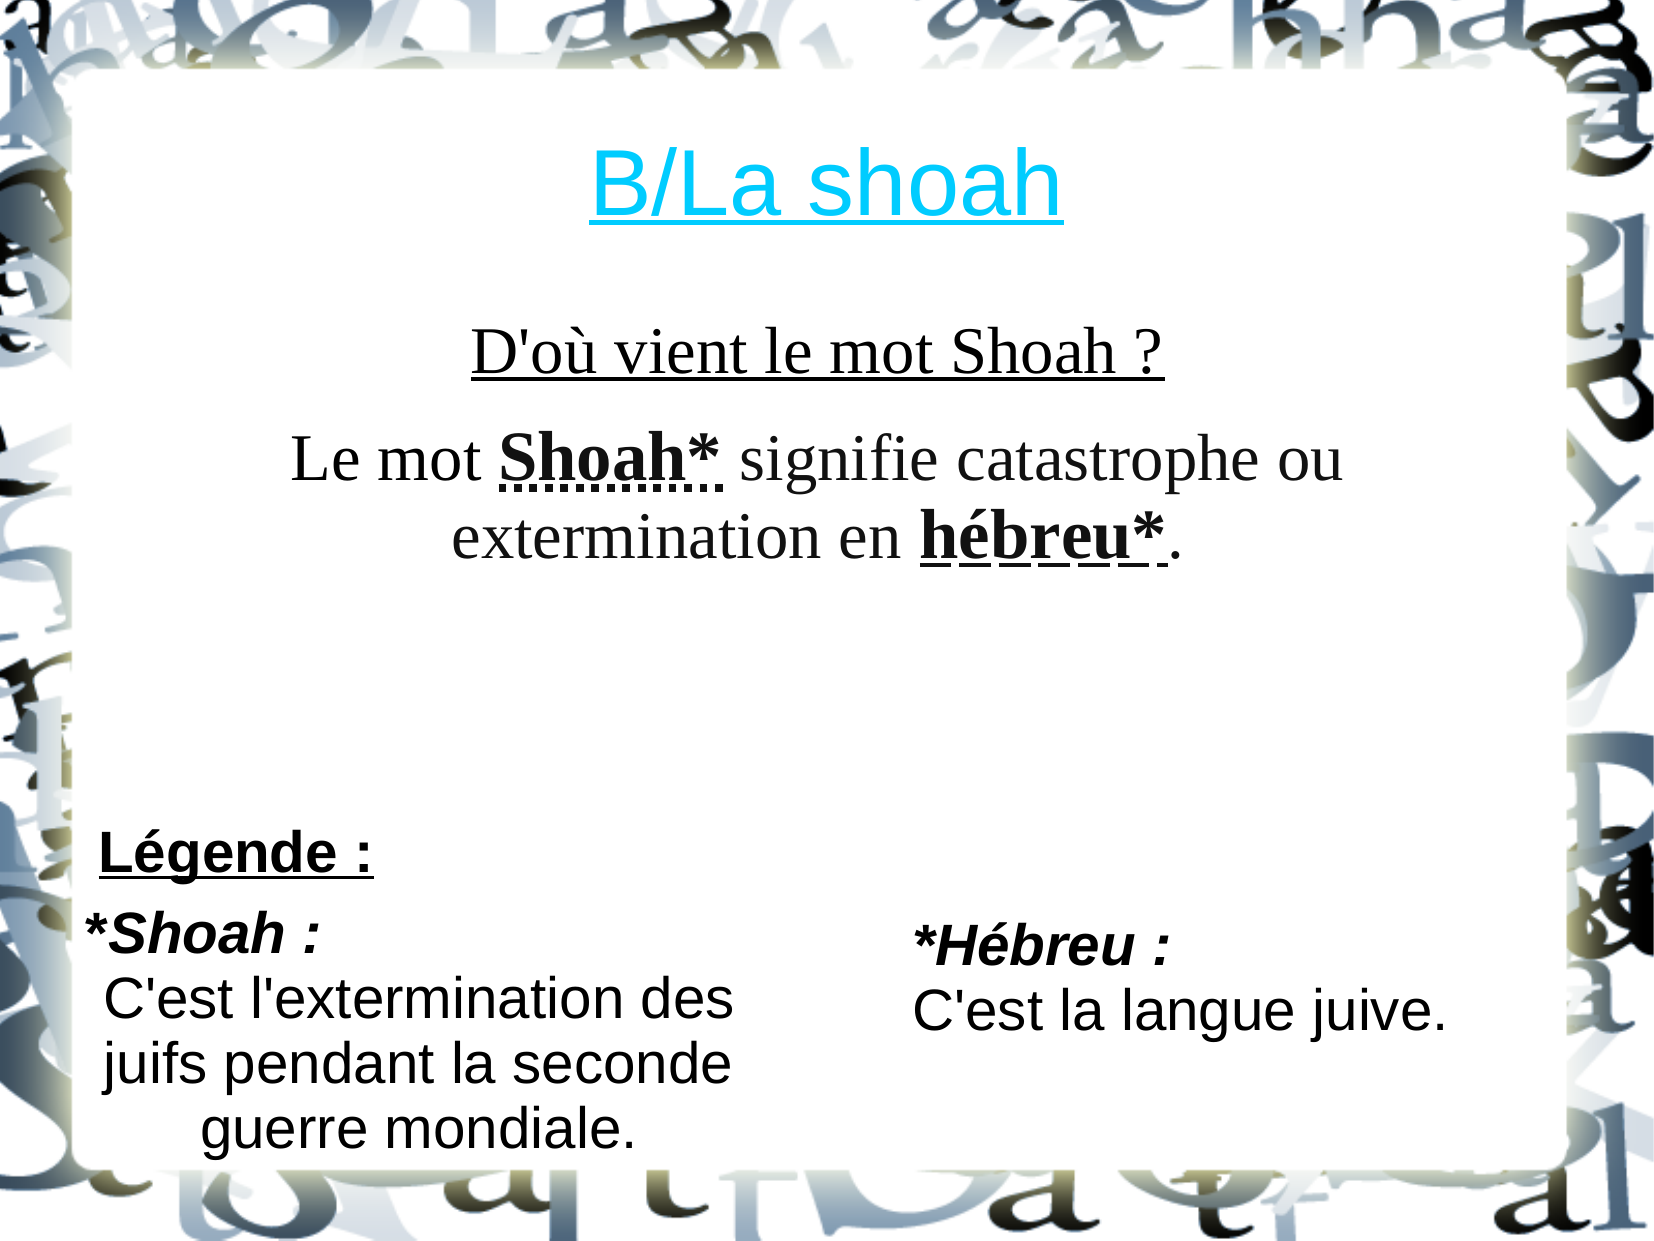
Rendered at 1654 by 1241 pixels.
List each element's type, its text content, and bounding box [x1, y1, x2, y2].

text_box *Hébreu : C'est la langue juive. [897, 905, 1465, 1052]
list D'où vient le mot Shoah ? Le mot Shoah* signifie catastrophe ou extermination en hébreu*. [106, 313, 1530, 574]
text_box Légende : [70, 812, 402, 893]
text_box *Shoah : C'est l'extermination des juifs pendant la seconde guerre mondiale. [70, 893, 768, 1170]
picture [0, 0, 1654, 1241]
title B/La shoah [82, 78, 1571, 287]
